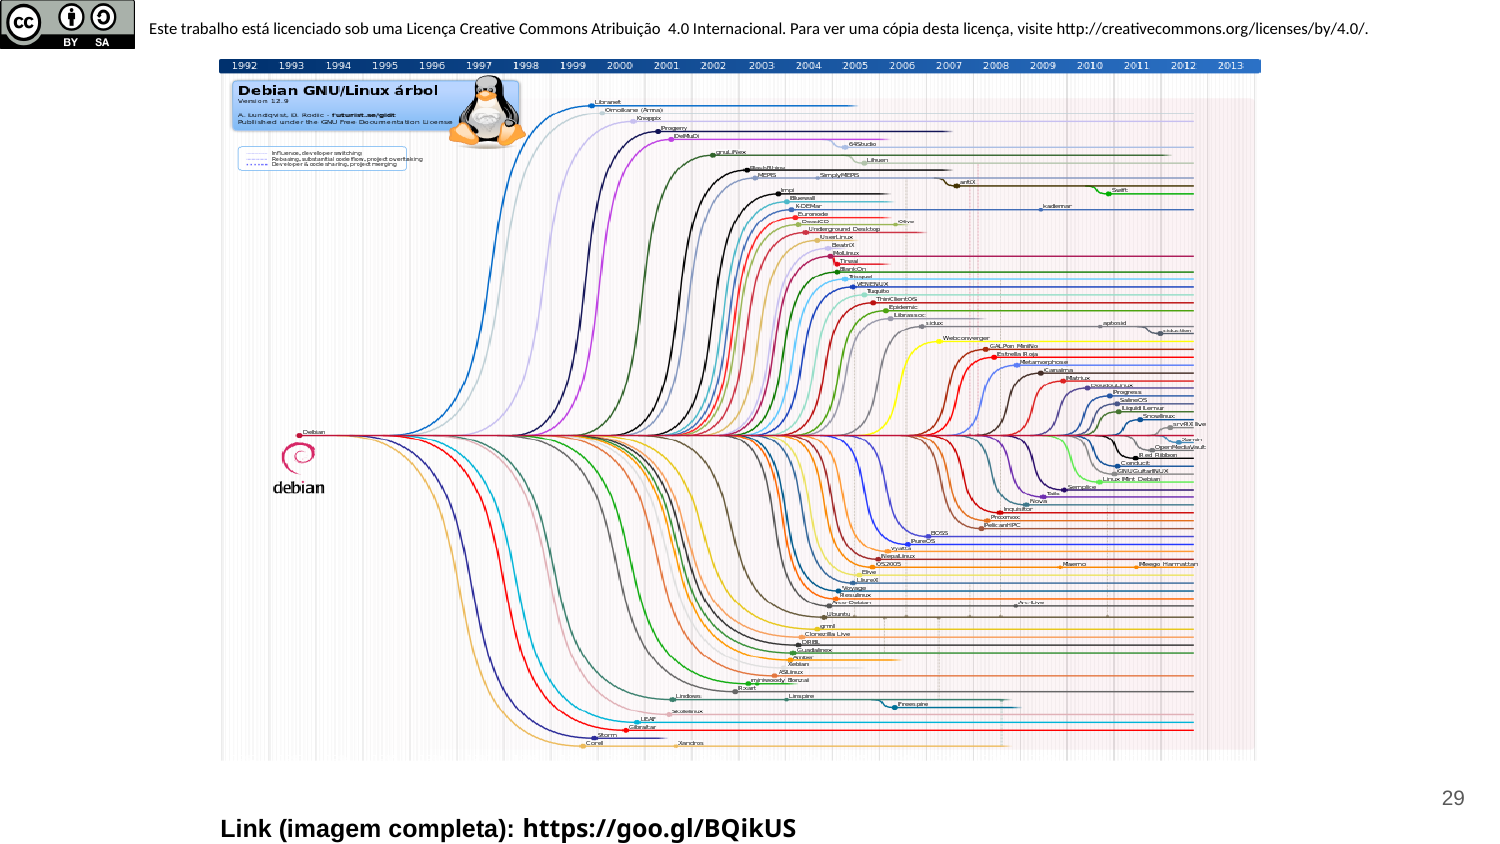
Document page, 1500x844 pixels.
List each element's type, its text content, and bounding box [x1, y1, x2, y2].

text_box Link (imagem completa): https://goo.gl/BQikUS [205, 797, 958, 837]
text_box Este trabalho está licenciado sob uma Licença Creative Commons Atribuição 4.0 Internacional. Para ver uma cópia desta licença, visite http://creativecommons.org/licenses/by/4.0/. [135, 0, 1500, 49]
slide_number <number> [1389, 764, 1480, 830]
picture [0, 0, 135, 49]
picture [219, 59, 1261, 765]
